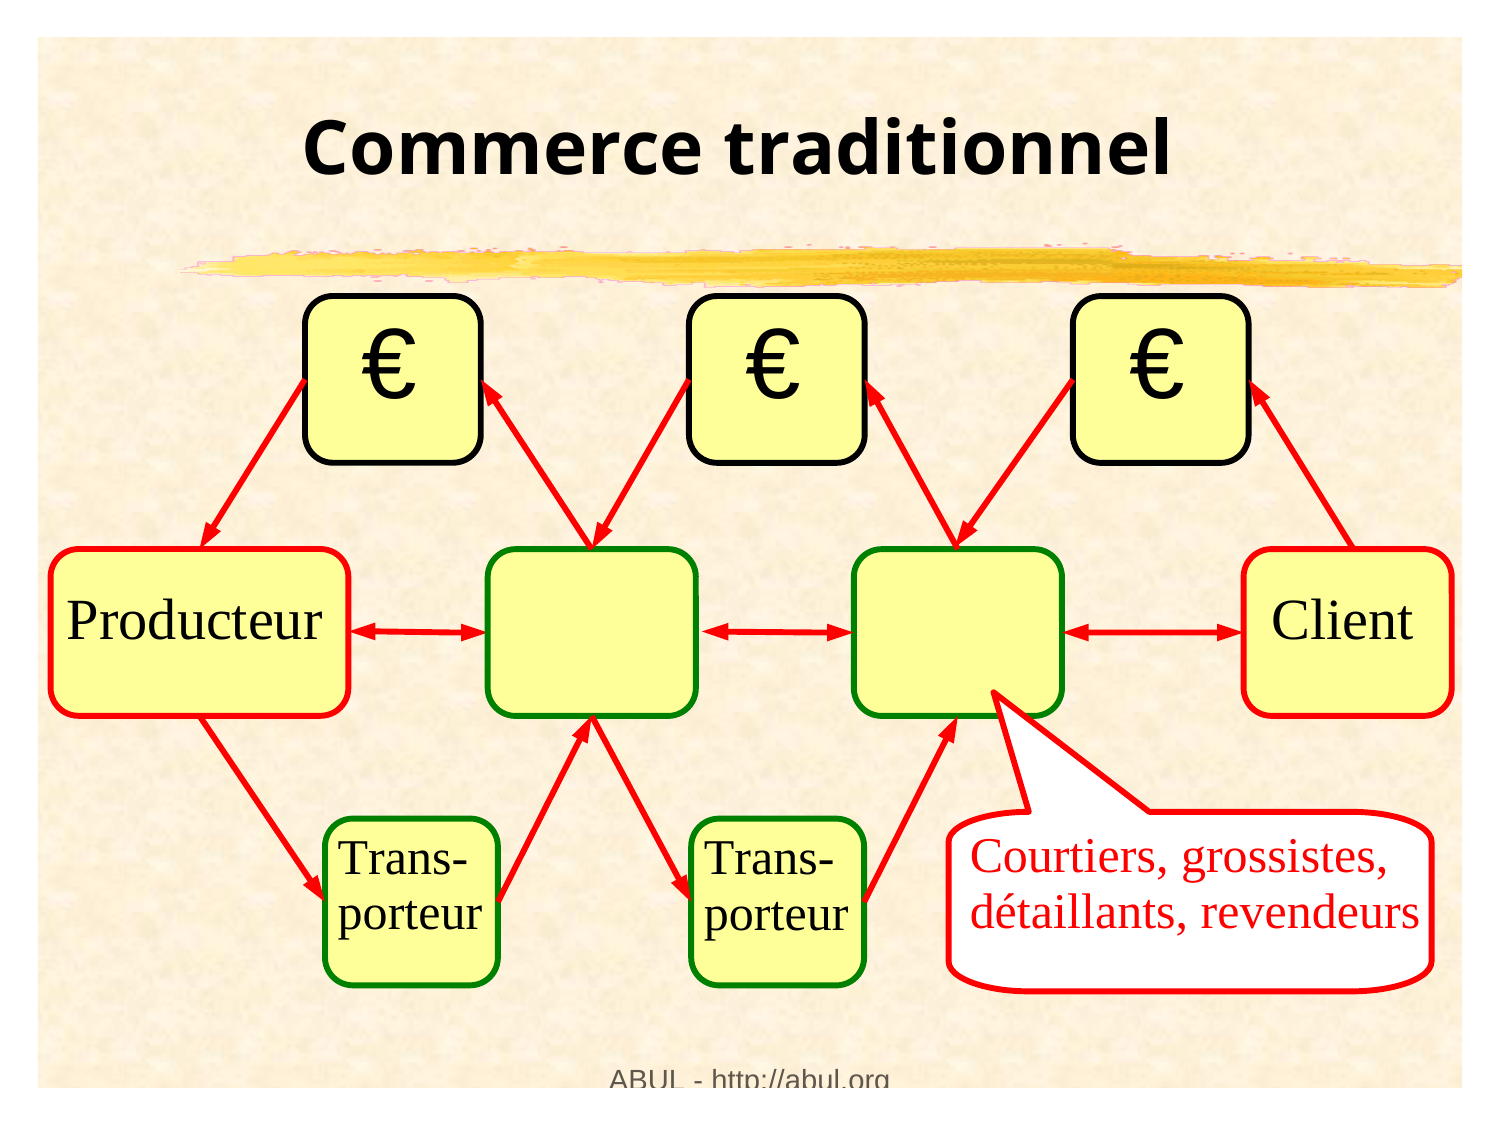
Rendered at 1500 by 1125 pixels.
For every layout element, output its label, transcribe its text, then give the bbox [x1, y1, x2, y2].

picture [612, 1084, 624, 1088]
text_box Producteur [66, 587, 349, 676]
text_box [305, 295, 481, 463]
picture [806, 1076, 813, 1088]
text_box Trans- porteur [337, 830, 490, 952]
picture [852, 1076, 860, 1088]
picture [716, 1076, 723, 1088]
picture [614, 1073, 621, 1082]
picture [633, 1072, 642, 1078]
text_box [1072, 296, 1249, 463]
text_box Client [1271, 587, 1434, 659]
text_box [324, 818, 498, 986]
text_box € [745, 307, 818, 432]
text_box € [1129, 307, 1202, 432]
text_box [50, 549, 349, 716]
title Commerce traditionnel [301, 39, 1322, 253]
picture [633, 1081, 643, 1088]
picture [732, 1076, 737, 1088]
picture [788, 1082, 795, 1088]
text_box € [361, 307, 434, 432]
picture [748, 1076, 755, 1088]
text_box Trans- porteur [703, 830, 856, 952]
picture [37, 37, 1463, 1088]
text_box [688, 296, 865, 463]
text_box [487, 549, 696, 716]
text_box [853, 549, 1432, 992]
text_box [691, 818, 865, 986]
picture [878, 1076, 886, 1088]
text_box Courtiers, grossistes, détaillants, revendeurs [969, 828, 1423, 950]
text_box [1243, 549, 1452, 716]
